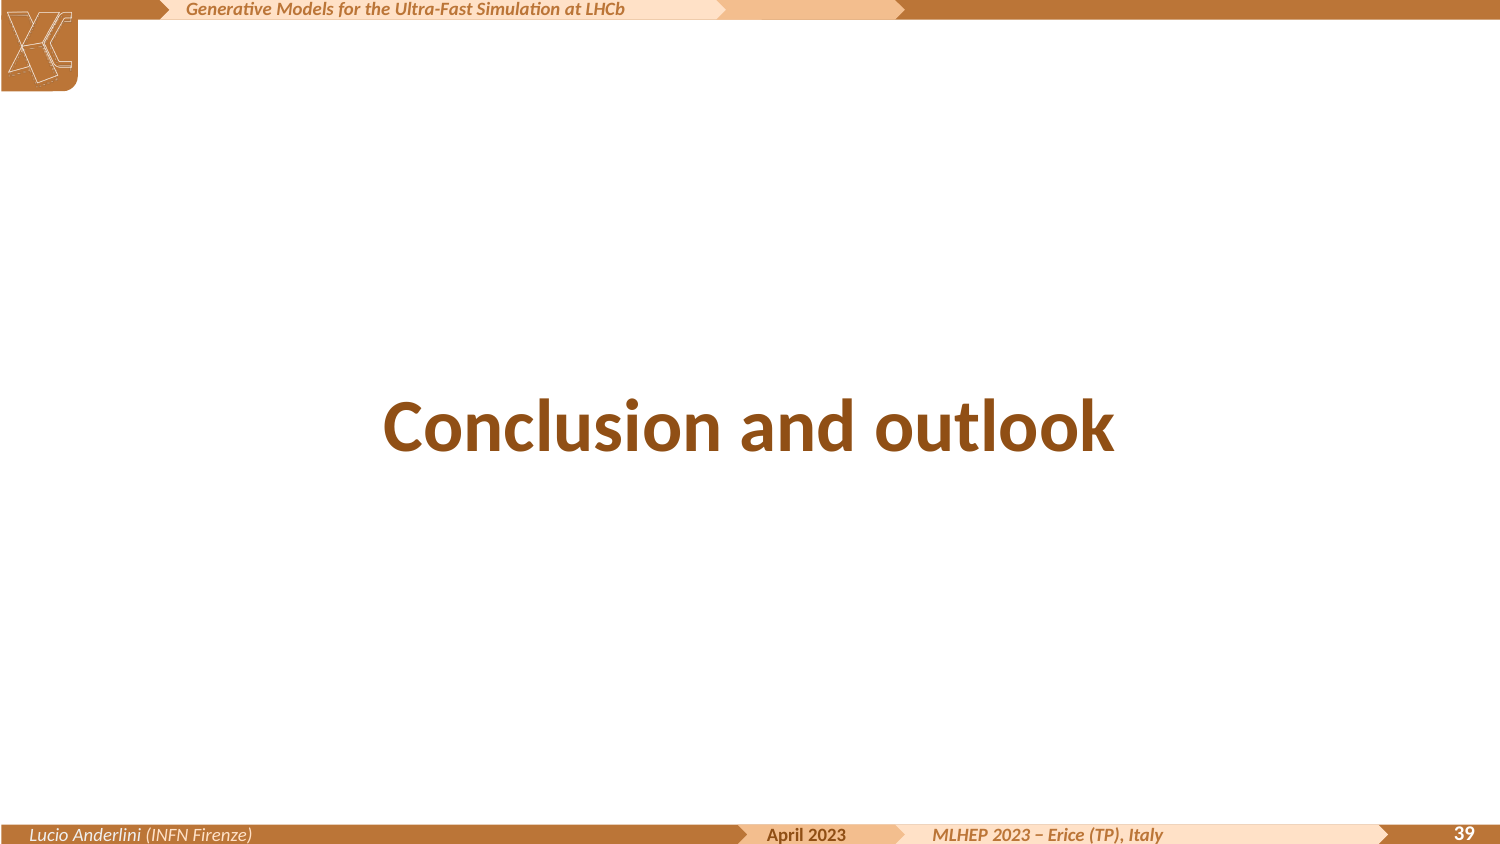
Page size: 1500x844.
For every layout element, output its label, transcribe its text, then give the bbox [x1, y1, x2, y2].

title Conclusion and outlook [51, 352, 1449, 491]
slide_number <number> [1429, 819, 1491, 844]
